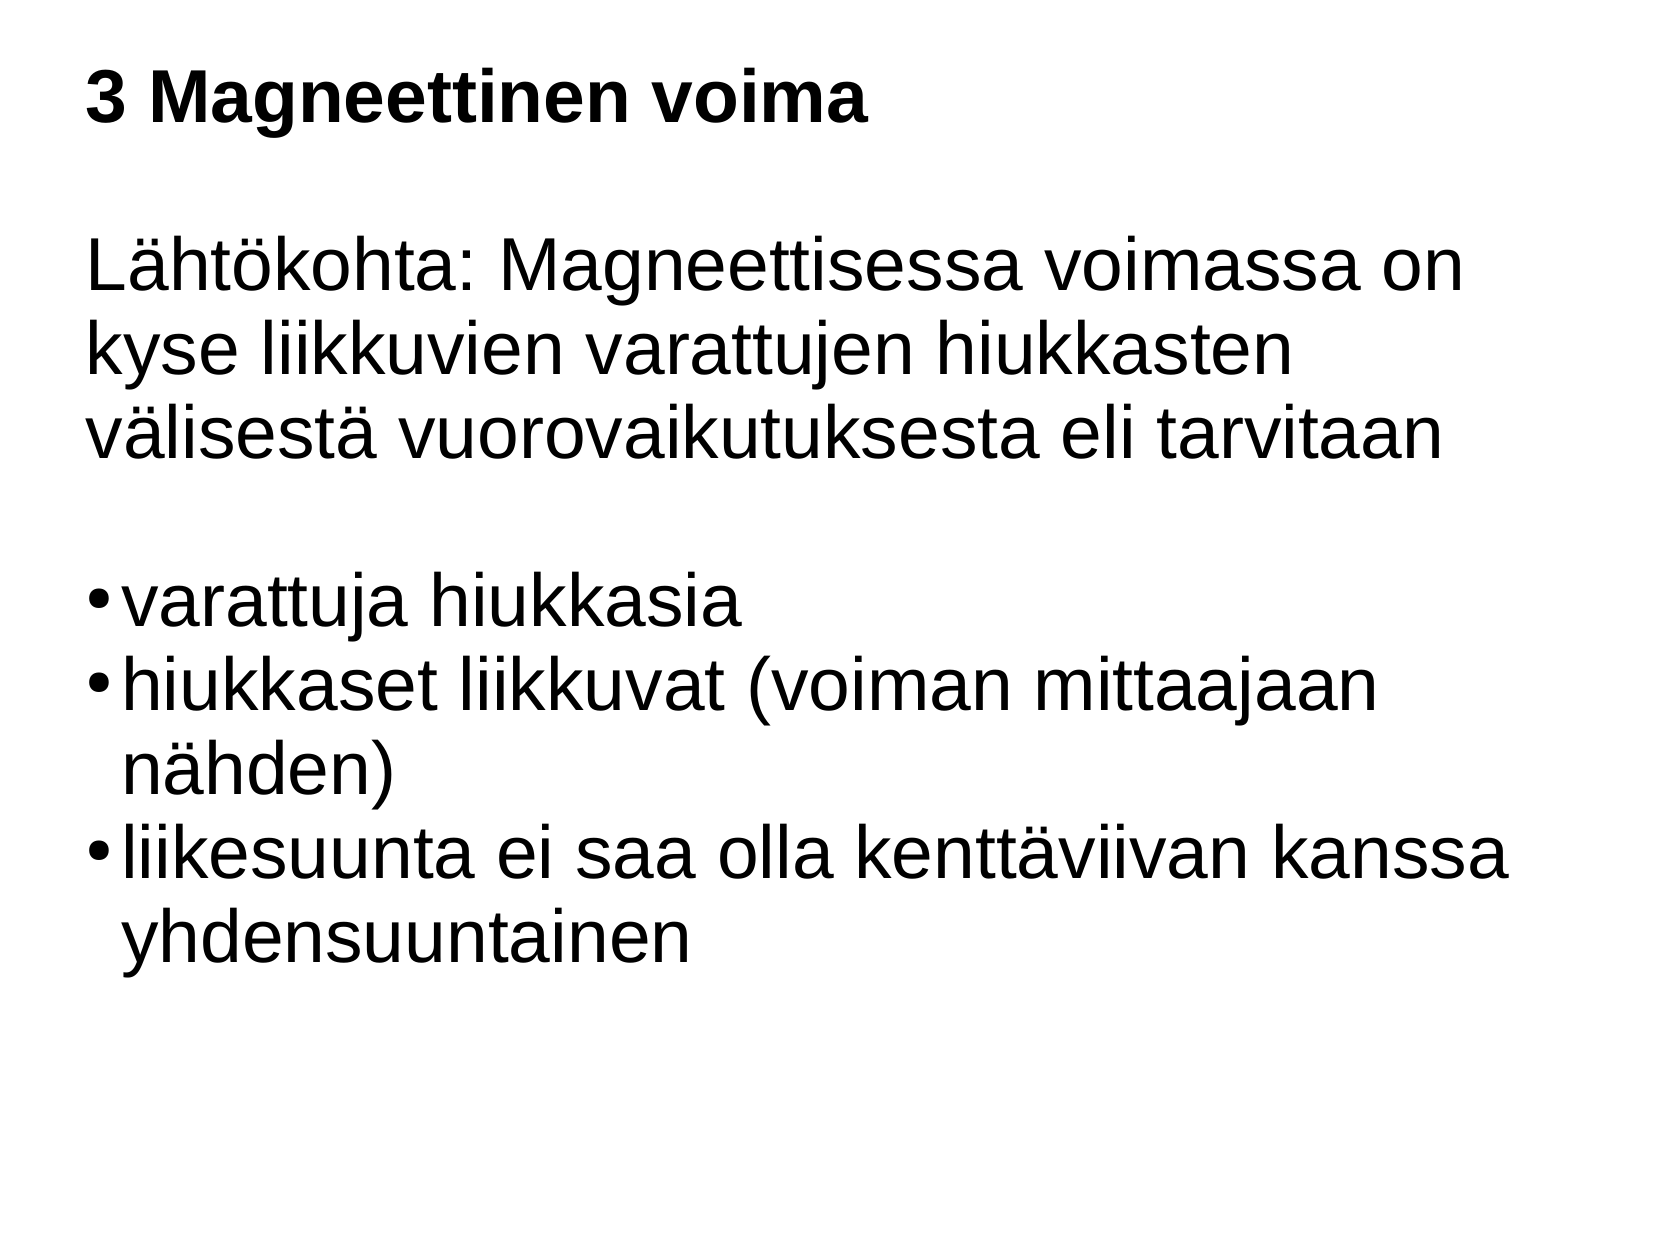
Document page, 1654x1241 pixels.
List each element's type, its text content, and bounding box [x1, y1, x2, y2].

text_box 3 Magneettinen voima Lähtökohta: Magneettisessa voimassa on kyse liikkuvien varattujen hiukkasten välisestä vuorovaikutuksesta eli tarvitaan varattuja hiukkasia hiukkaset liikkuvat (voiman mittaajaan nähden) liikesuunta ei saa olla kenttäviivan kanssa yhdensuuntainen [70, 47, 1594, 1154]
